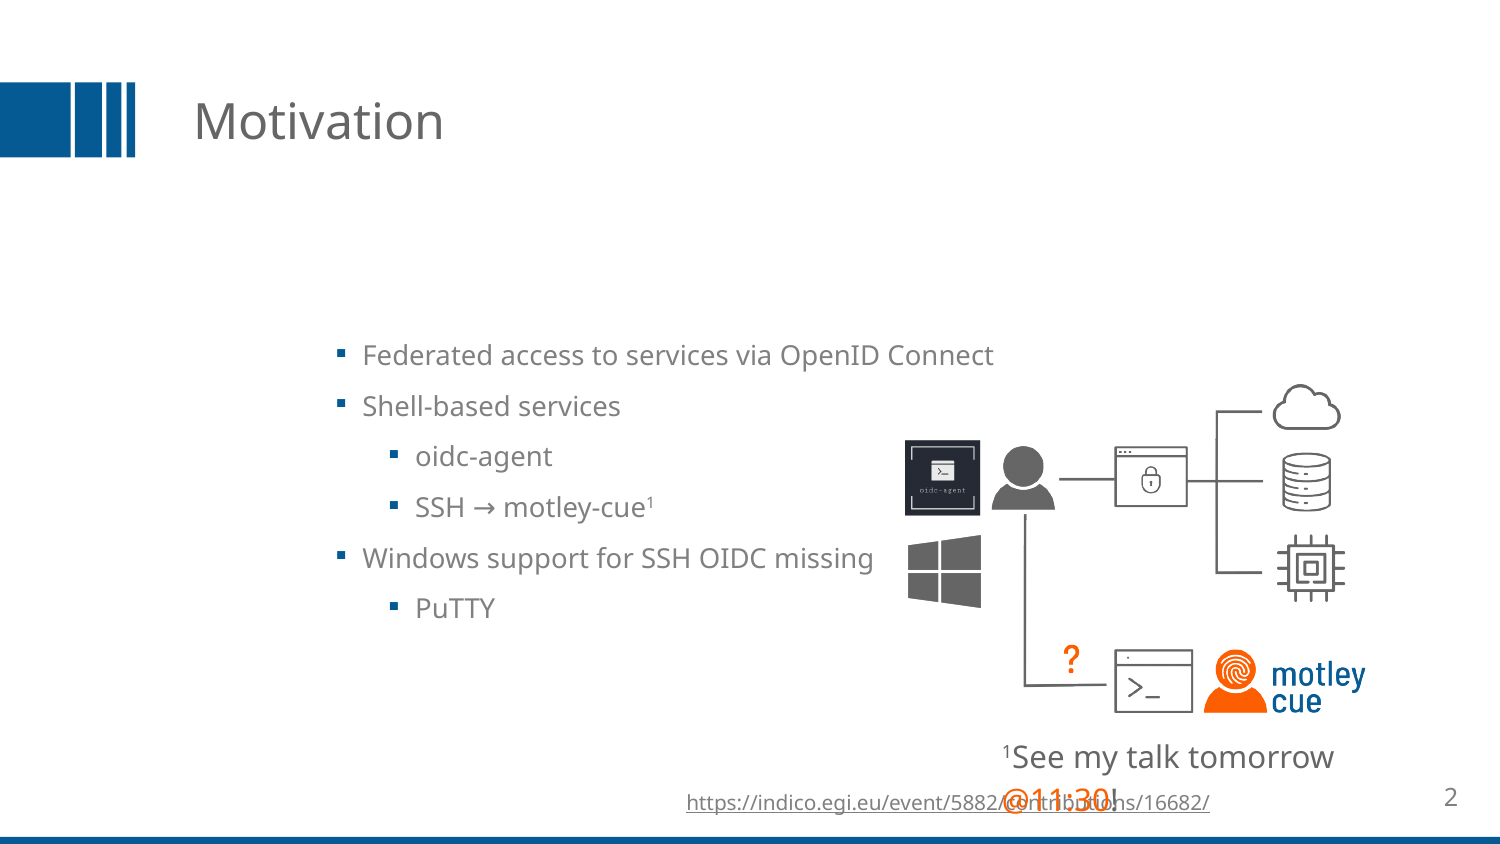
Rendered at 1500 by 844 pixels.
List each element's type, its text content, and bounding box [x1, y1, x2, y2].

text_box https://indico.egi.eu/event/5882/contributions/16682/ [671, 780, 1397, 817]
text_box 1See my talk tomorrow @11:30! [987, 728, 1391, 781]
list Federated access to services via OpenID Connect Shell-based services oidc-agent SSH → motley-cue1 Windows support for SSH OIDC missing PuTTY [336, 336, 997, 653]
picture [895, 384, 1366, 713]
title Motivation [193, 76, 1313, 164]
